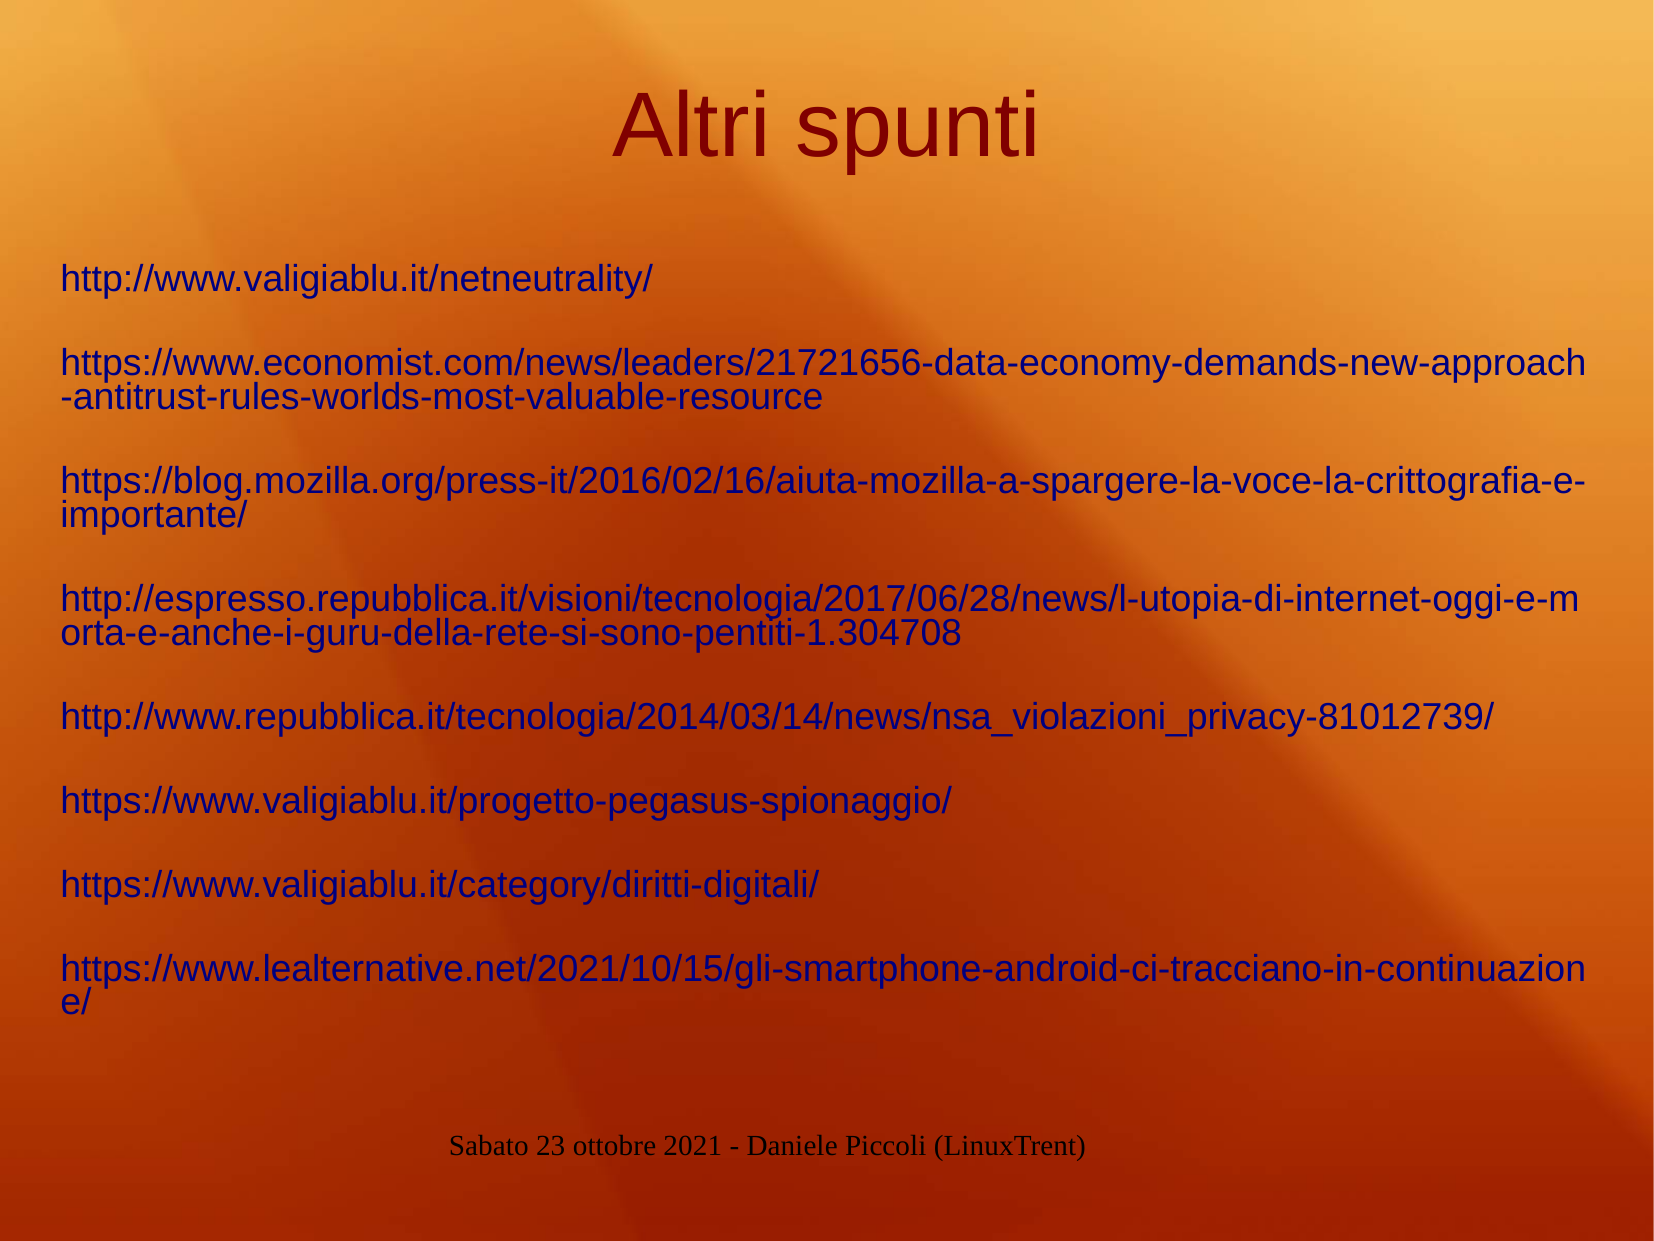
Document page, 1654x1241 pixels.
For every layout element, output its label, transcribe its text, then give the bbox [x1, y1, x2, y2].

text_box http://www.valigiablu.it/netneutrality/ https://www.economist.com/news/leaders/21721656-data-economy-demands-new-approach-antitrust-rules-worlds-most-valuable-resource https://blog.mozilla.org/press-it/2016/02/16/aiuta-mozilla-a-spargere-la-voce-la-crittografia-e-importante/ http://espresso.repubblica.it/visioni/tecnologia/2017/06/28/news/l-utopia-di-internet-oggi-e-morta-e-anche-i-guru-della-rete-si-sono-pentiti-1.304708 http://www.repubblica.it/tecnologia/2014/03/14/news/nsa_violazioni_privacy-81012739/ https://www.valigiablu.it/progetto-pegasus-spionaggio/ https://www.valigiablu.it/category/diritti-digitali/ https://www.lealternative.net/2021/10/15/gli-smartphone-android-ci-tracciano-in-continuazione/ [45, 249, 1604, 1021]
title Altri spunti [82, 49, 1571, 201]
picture [0, 0, 1654, 1241]
